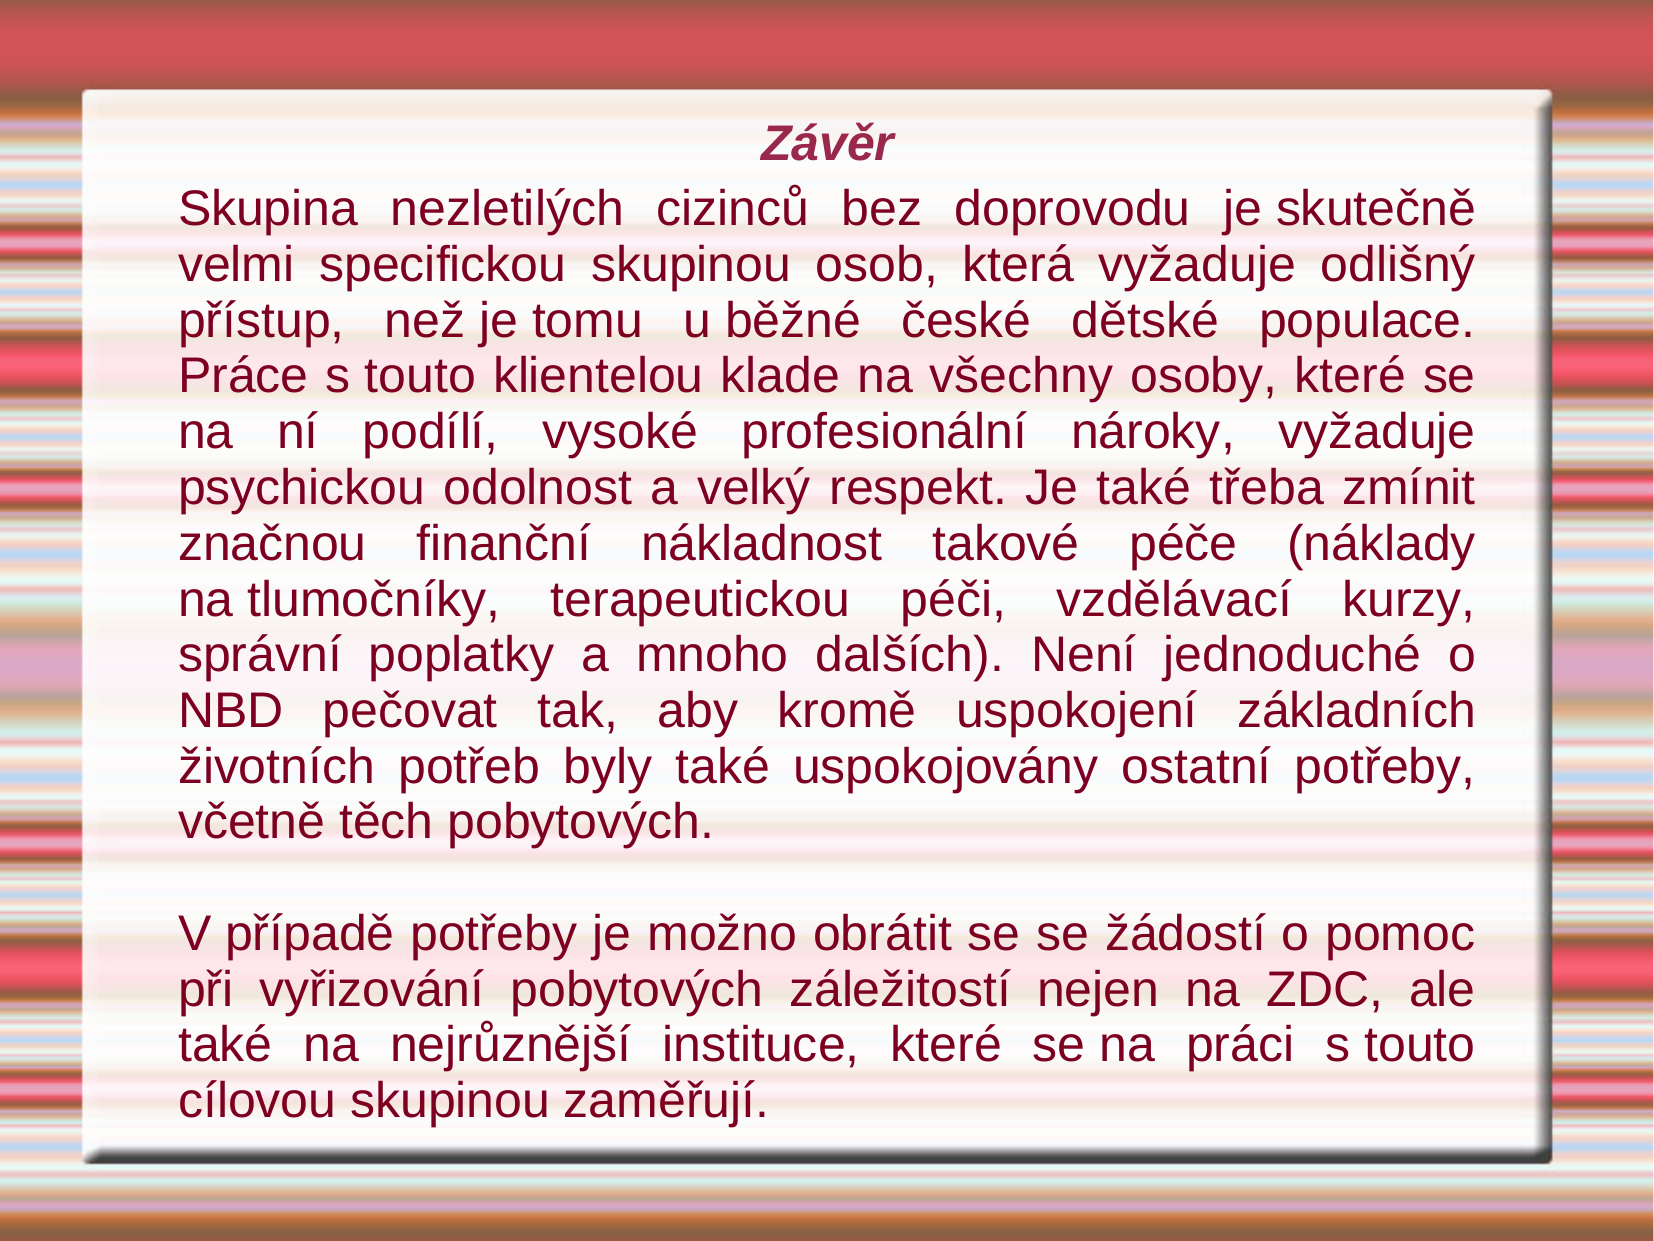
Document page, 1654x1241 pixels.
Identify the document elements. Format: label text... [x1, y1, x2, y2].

title Závěr [121, 50, 1534, 237]
picture [0, 0, 1654, 1241]
list Skupina nezletilých cizinců bez doprovodu je skutečně velmi specifickou skupinou osob, která vyžaduje odlišný přístup, než je tomu u běžné české dětské populace. Práce s touto klientelou klade na všechny osoby, které se na ní podílí, vysoké profesionální nároky, vyžaduje psychickou odolnost a velký respekt. Je také třeba zmínit značnou finanční nákladnost takové péče (náklady na tlumočníky, terapeutickou péči, vzdělávací kurzy, správní poplatky a mnoho dalších). Není jednoduché o NBD pečovat tak, aby kromě uspokojení základních životních potřeb byly také uspokojovány ostatní potřeby, včetně těch pobytových. V případě potřeby je možno obrátit se se žádostí o pomoc při vyřizování pobytových záležitostí nejen na ZDC, ale také na nejrůznější instituce, které se na práci s touto cílovou skupinou zaměřují. [95, 180, 1477, 1146]
